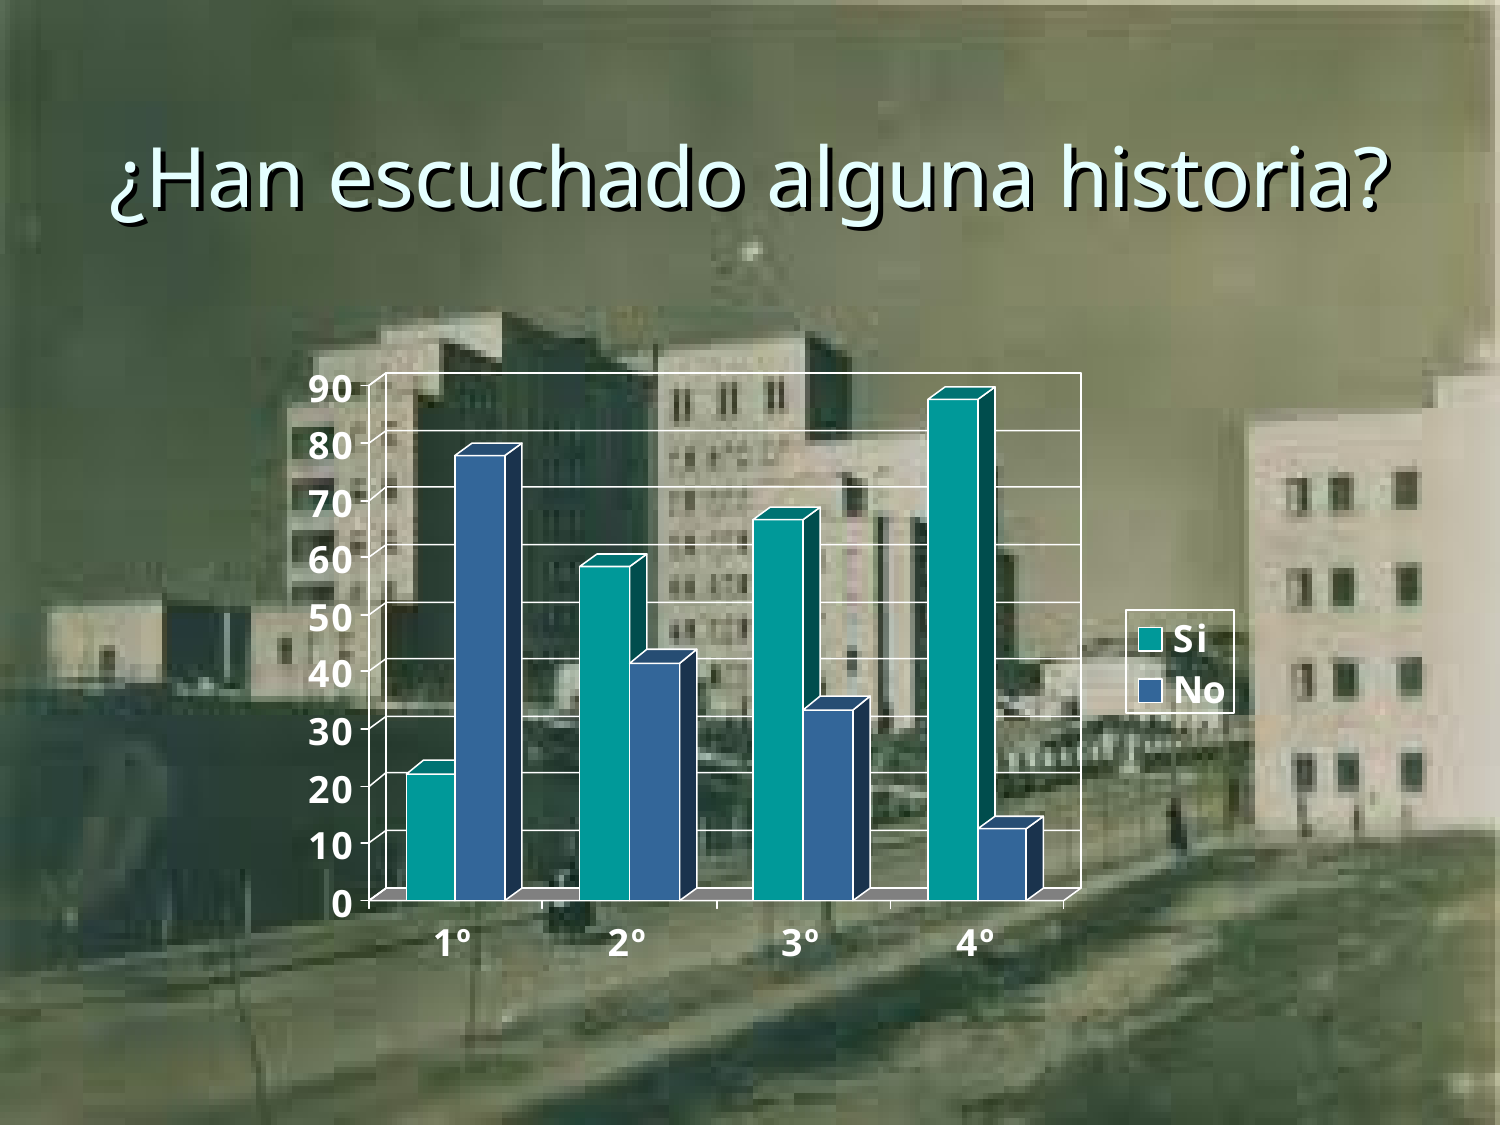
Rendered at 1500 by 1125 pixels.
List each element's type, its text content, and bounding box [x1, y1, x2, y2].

picture [0, 0, 1500, 1125]
title ¿Han escuchado alguna historia? [75, 62, 1426, 288]
text_box [250, 329, 1250, 996]
